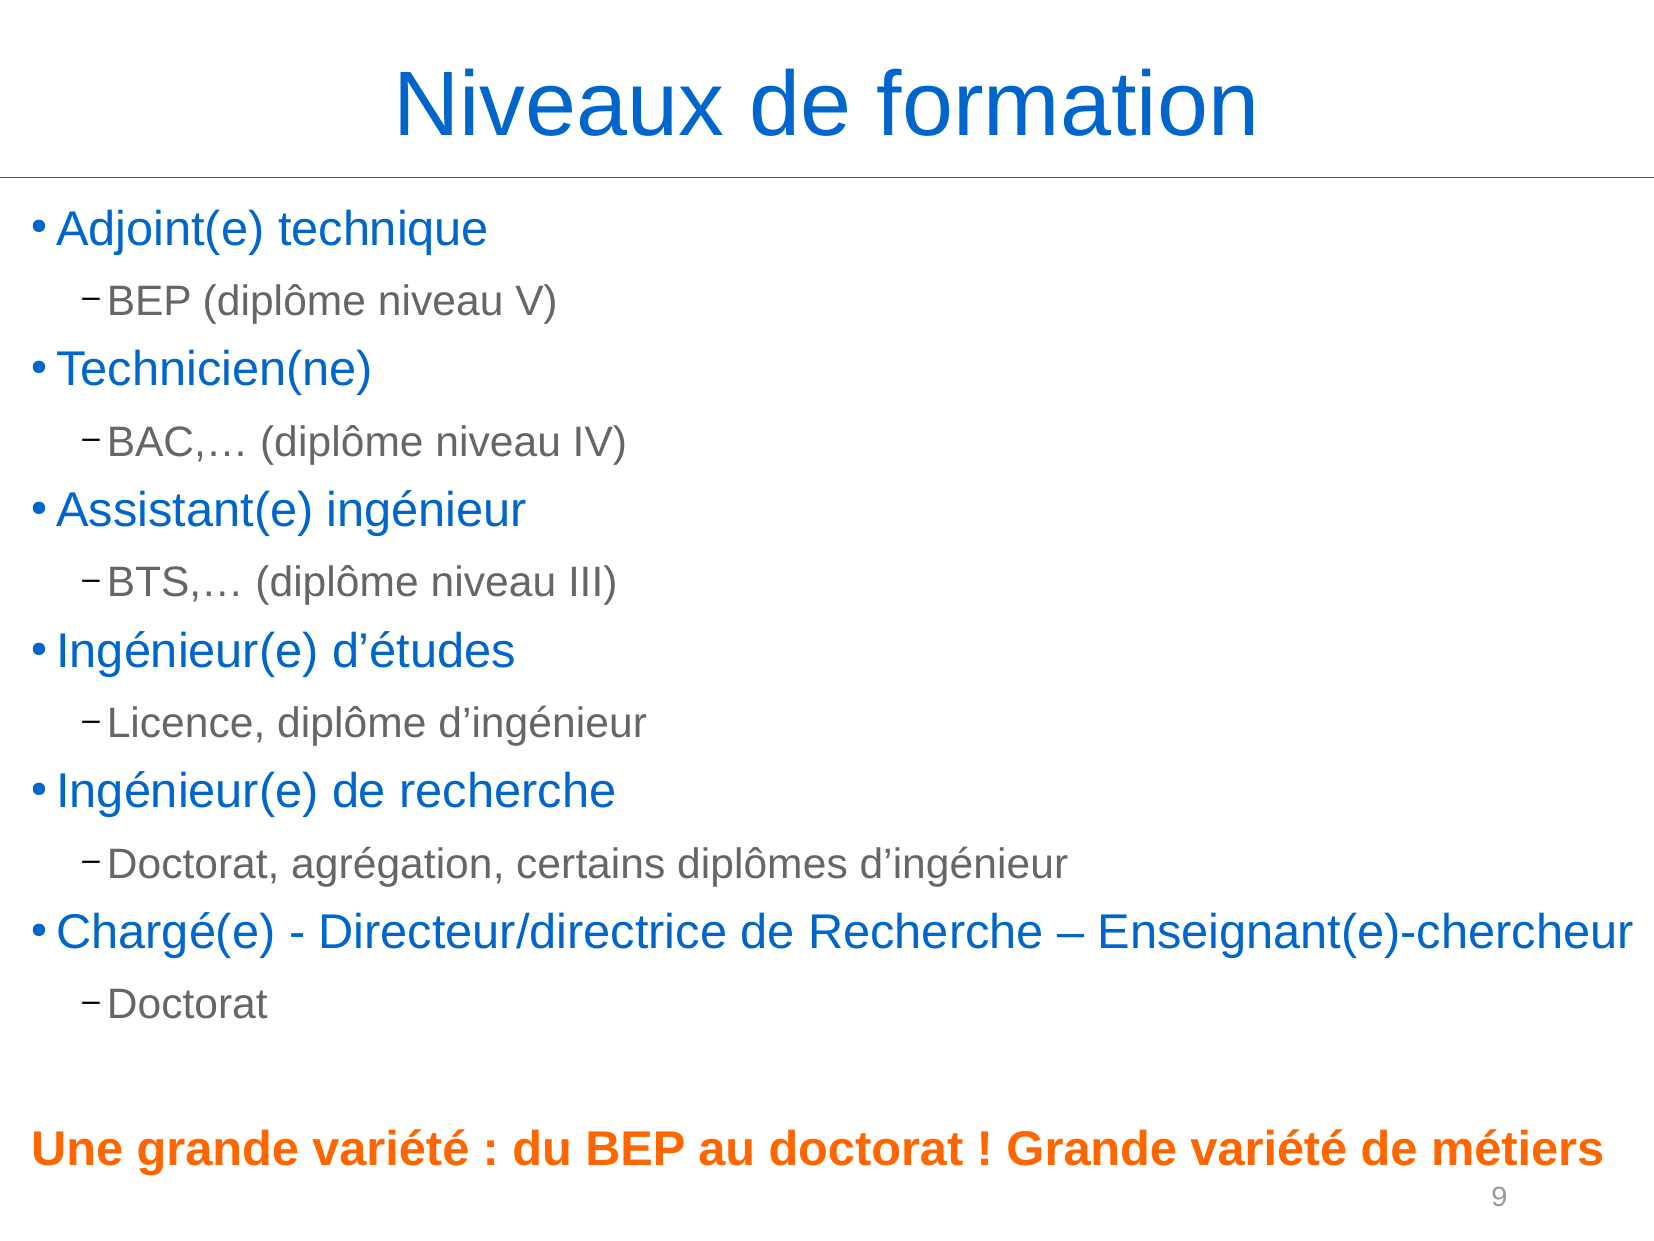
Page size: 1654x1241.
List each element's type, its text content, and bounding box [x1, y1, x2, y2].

title Niveaux de formation [29, 29, 1625, 178]
list Adjoint(e) technique BEP (diplôme niveau V) Technicien(ne) BAC,… (diplôme niveau IV) Assistant(e) ingénieur BTS,… (diplôme niveau III) Ingénieur(e) d’études Licence, diplôme d’ingénieur Ingénieur(e) de recherche Doctorat, agrégation, certains diplômes d’ingénieur Chargé(e) - Directeur/directrice de Recherche – Enseignant(e)-chercheur Doctorat Une grande variété : du BEP au doctorat ! Grande variété de métiers [17, 200, 1642, 1217]
